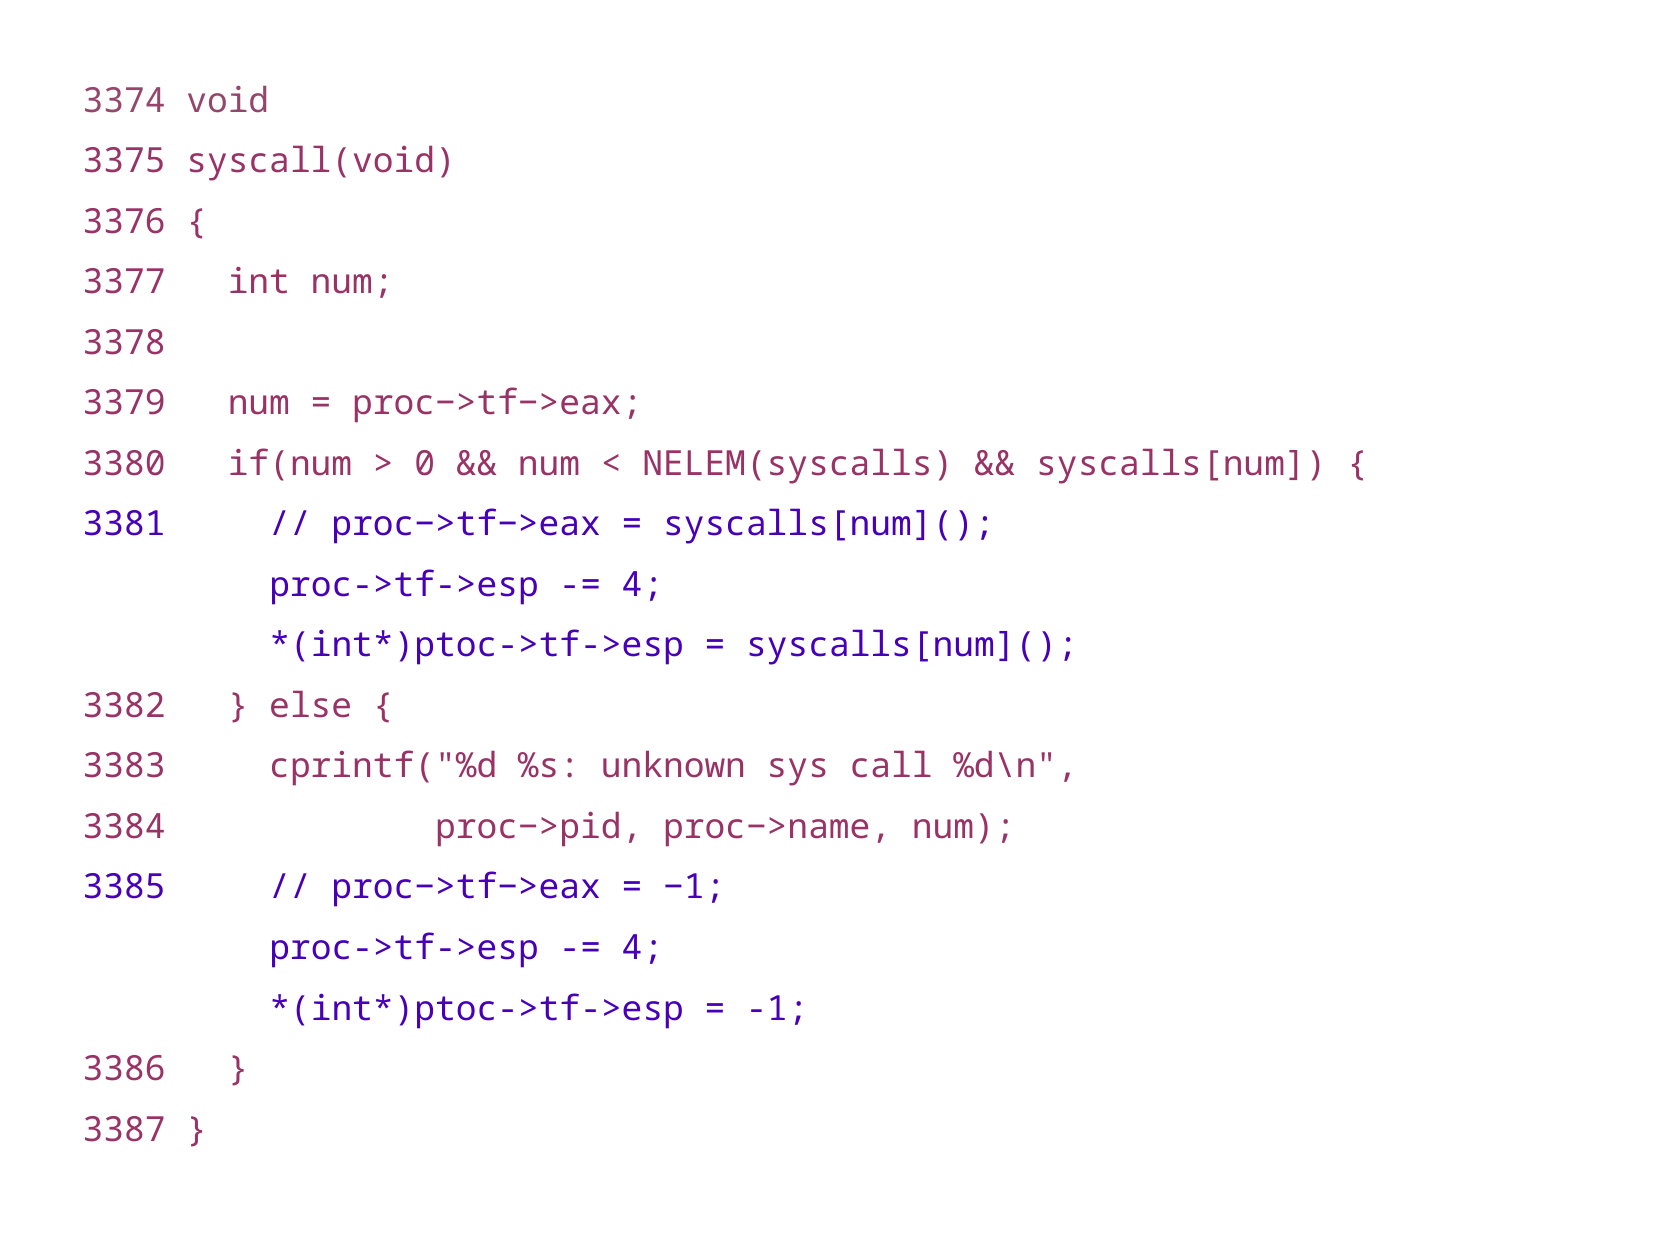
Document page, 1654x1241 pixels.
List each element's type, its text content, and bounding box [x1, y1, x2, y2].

list 3374 void 3375 syscall(void) 3376 { 3377 int num; 3378 3379 num = proc−>tf−>eax; 3380 if(num > 0 && num < NELEM(syscalls) && syscalls[num]) { 3381 // proc−>tf−>eax = syscalls[num](); proc->tf->esp -= 4; *(int*)ptoc->tf->esp = syscalls[num](); 3382 } else { 3383 cprintf("%d %s: unknown sys call %d\n", 3384 proc−>pid, proc−>name, num); 3385 // proc−>tf−>eax = −1; proc->tf->esp -= 4; *(int*)ptoc->tf->esp = -1; 3386 } 3387 } [82, 75, 1571, 1163]
